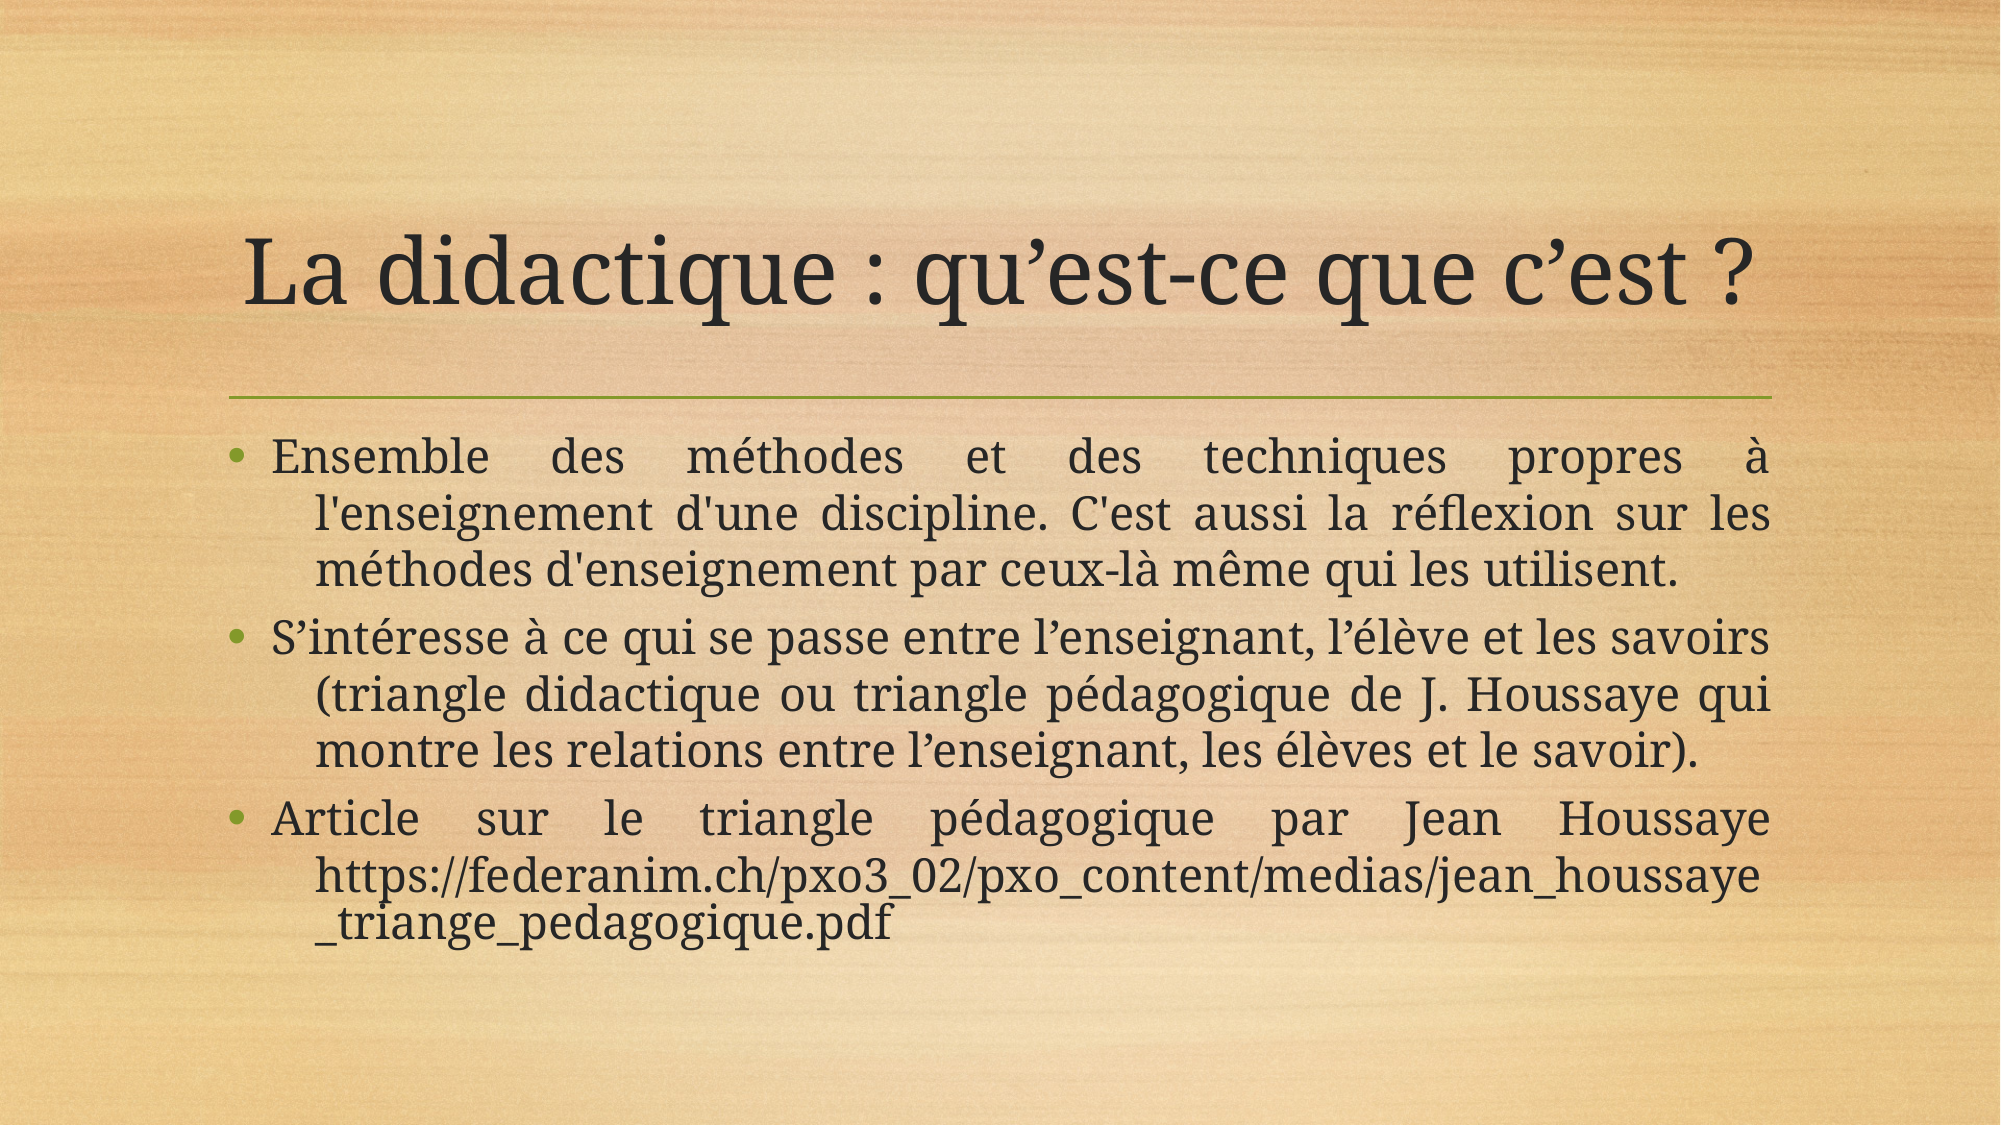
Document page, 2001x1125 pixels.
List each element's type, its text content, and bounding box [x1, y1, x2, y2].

title La didactique : qu’est-ce que c’est ? [212, 161, 1788, 376]
list Ensemble des méthodes et des techniques propres à l'enseignement d'une discipline. C'est aussi la réflexion sur les méthodes d'enseignement par ceux-là même qui les utilisent. S’intéresse à ce qui se passe entre l’enseignant, l’élève et les savoirs (triangle didactique ou triangle pédagogique de J. Houssaye qui montre les relations entre l’enseignant, les élèves et le savoir). Article sur le triangle pédagogique par Jean Houssaye https://federanim.ch/pxo3_02/pxo_content/medias/jean_houssaye_triange_pedagogique.pdf [212, 419, 1788, 964]
